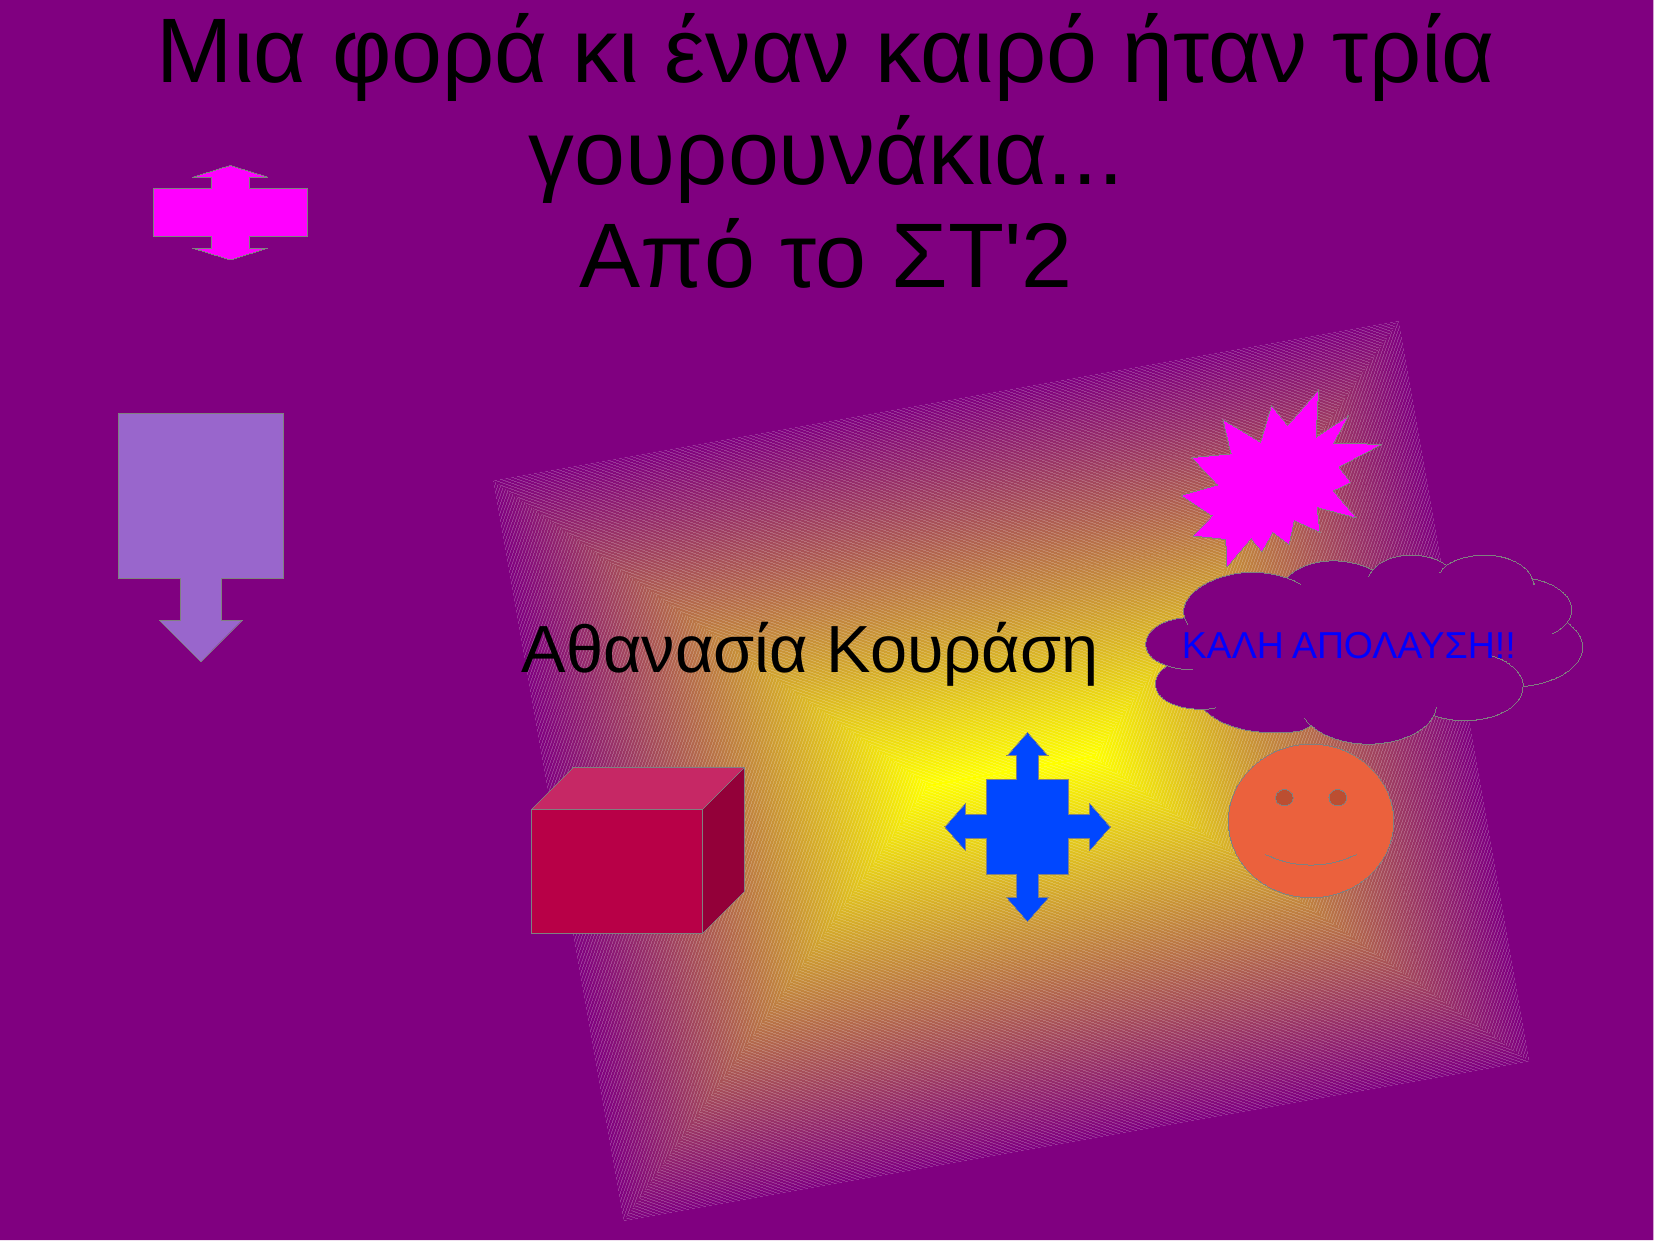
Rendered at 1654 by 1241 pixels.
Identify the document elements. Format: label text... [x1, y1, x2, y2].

text_box [1228, 744, 1394, 898]
text_box [1181, 389, 1382, 567]
text_box [531, 767, 745, 934]
subtitle Αθανασία Κουράση [82, 290, 1538, 1010]
title Μια φορά κι έναν καιρό ήταν τρία γουρουνάκια... Από το ΣΤ'2 [82, 0, 1571, 307]
text_box [944, 732, 1111, 922]
text_box ΚΑΛΗ ΑΠΟΛΑΥΣΗ!! [1145, 555, 1583, 745]
text_box [153, 165, 308, 260]
text_box [118, 413, 284, 662]
